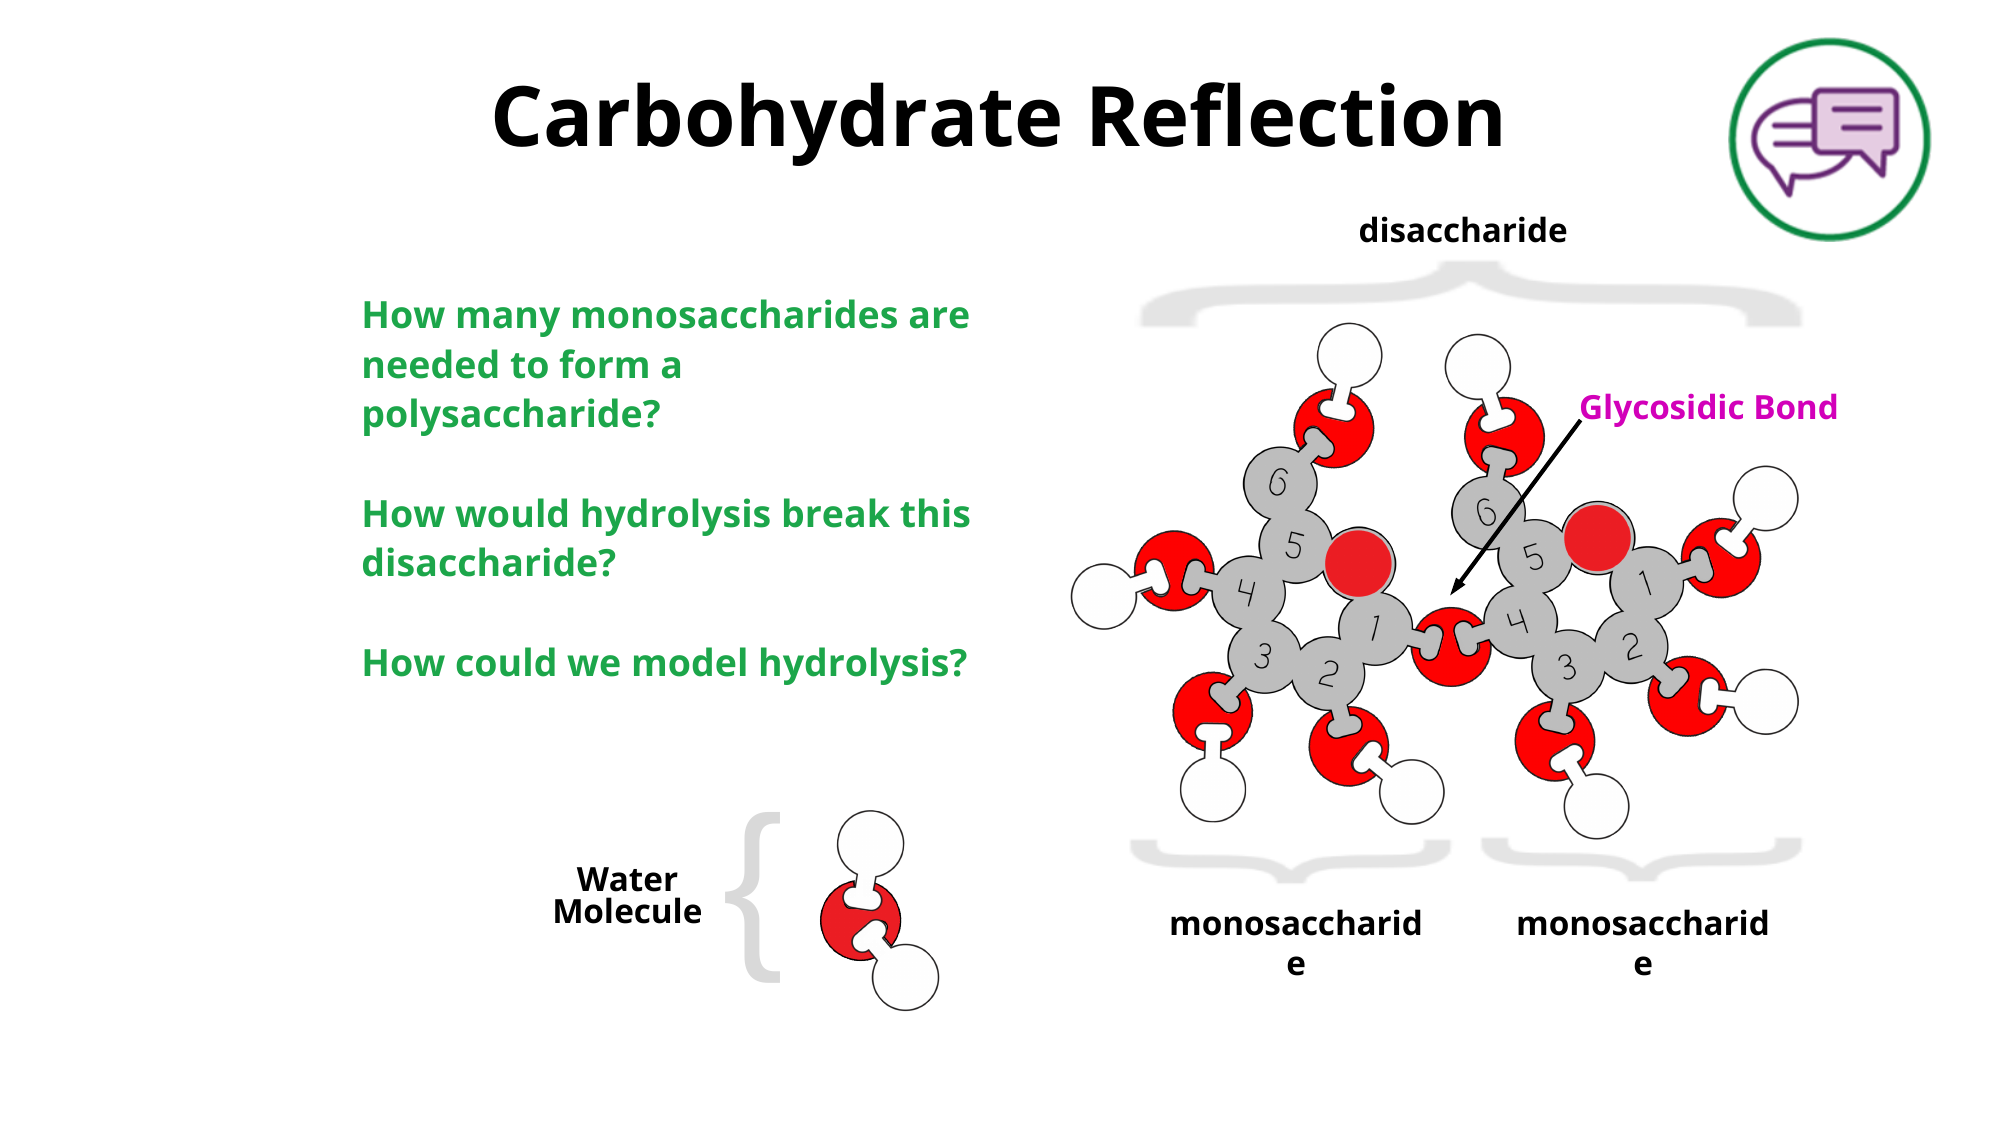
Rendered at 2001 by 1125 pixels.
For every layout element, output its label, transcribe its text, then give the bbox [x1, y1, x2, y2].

text_box } [706, 804, 799, 1042]
text_box monosaccharide [1498, 887, 1788, 959]
text_box How many monosaccharides are needed to form a polysaccharide? How would hydrolysis break this disaccharide? How could we model hydrolysis? [346, 279, 1086, 643]
text_box disaccharide [1318, 193, 1608, 265]
text_box Water Molecule [494, 858, 706, 939]
text_box monosaccharide [1151, 893, 1441, 959]
text_box Glycosidic Bond [1553, 371, 1865, 443]
text_box Carbohydrate Reflection [300, 44, 1699, 181]
picture [1061, 246, 1834, 893]
picture [803, 805, 953, 1025]
